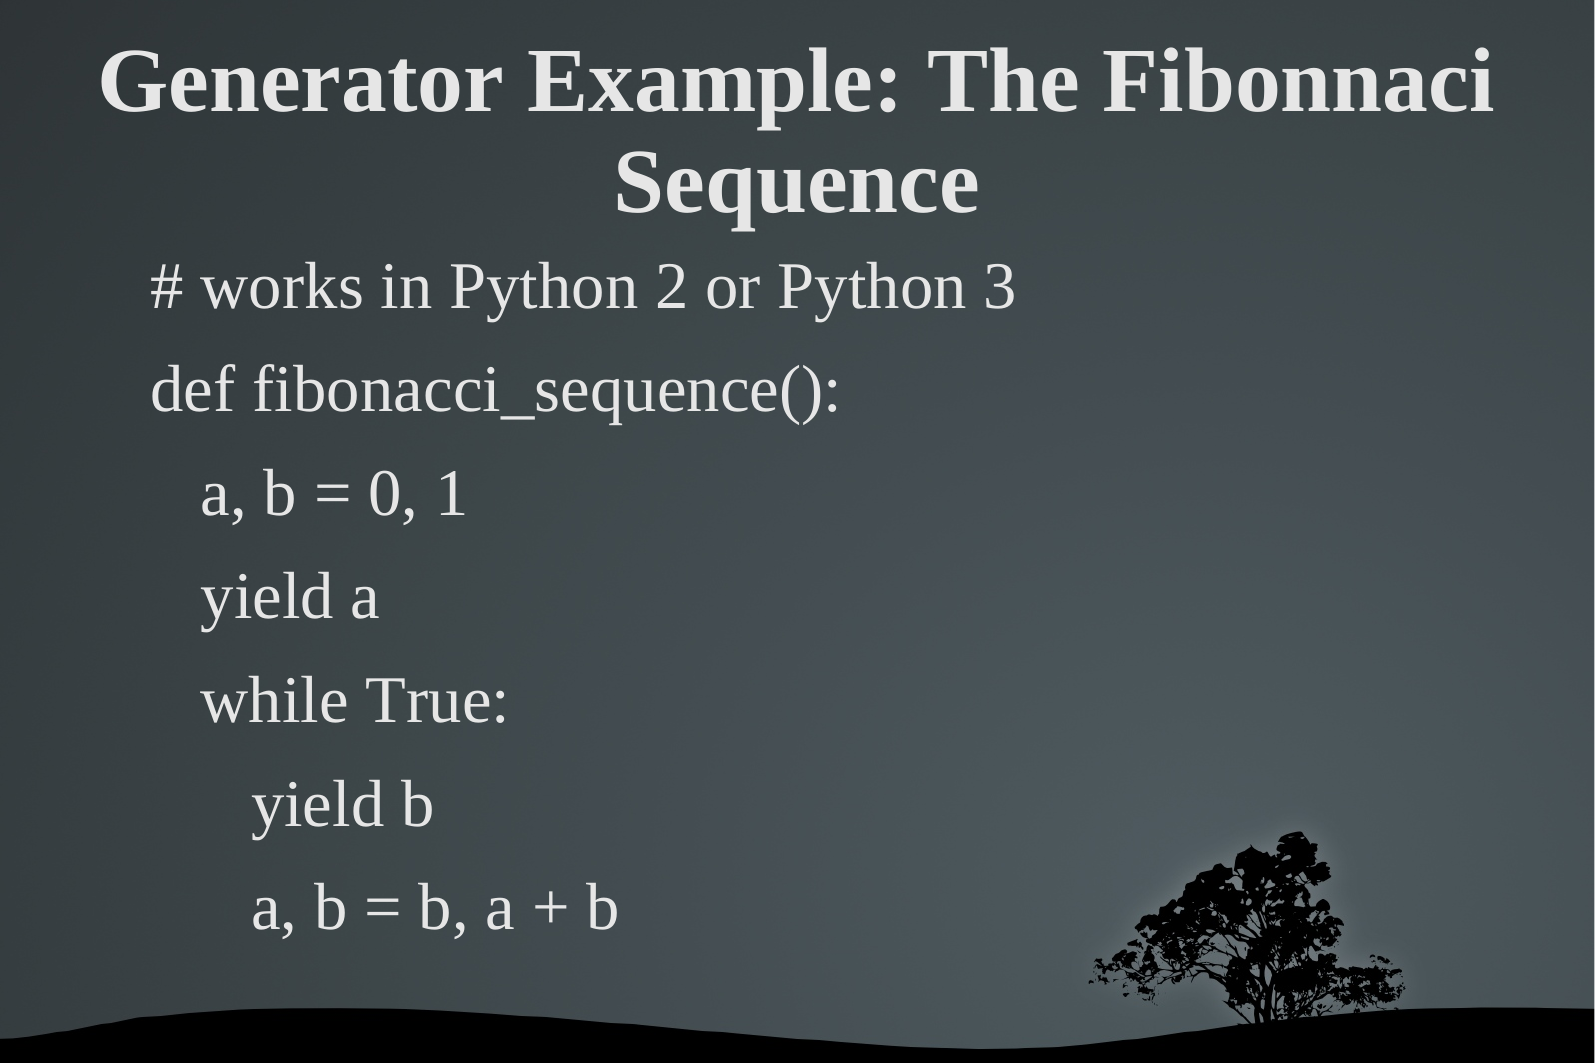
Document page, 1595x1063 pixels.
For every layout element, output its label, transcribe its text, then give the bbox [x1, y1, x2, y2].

picture [0, 0, 1595, 1063]
title Generator Example: The Fibonnaci Sequence [79, 11, 1515, 248]
list # works in Python 2 or Python 3 def fibonacci_sequence(): a, b = 0, 1 yield a while True: yield b a, b = b, a + b [79, 248, 1515, 992]
